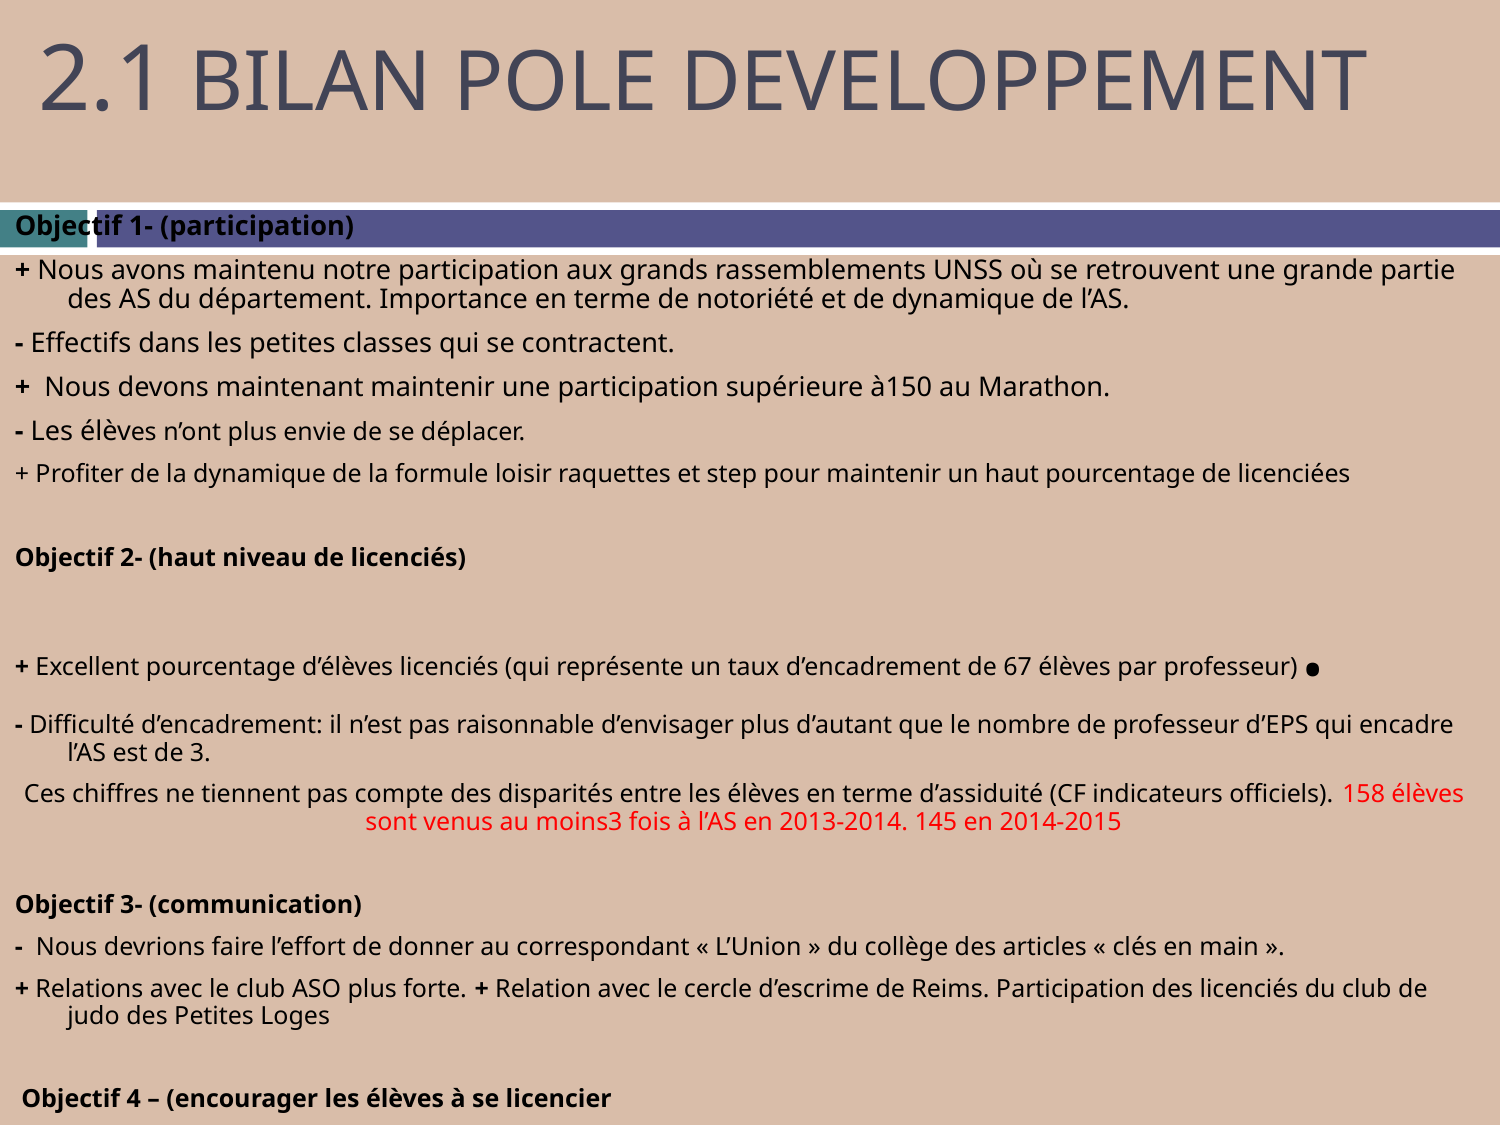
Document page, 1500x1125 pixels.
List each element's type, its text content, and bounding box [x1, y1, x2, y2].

title 2.1 BILAN POLE DEVELOPPEMENT [0, 11, 1500, 175]
text_box Objectif 1- (participation) + Nous avons maintenu notre participation aux grands rassemblements UNSS où se retrouvent une grande partie des AS du département. Importance en terme de notoriété et de dynamique de l’AS. - Effectifs dans les petites classes qui se contractent. + Nous devons maintenant maintenir une participation supérieure à150 au Marathon. - Les élèves n’ont plus envie de se déplacer. + Profiter de la dynamique de la formule loisir raquettes et step pour maintenir un haut pourcentage de licenciées Objectif 2- (haut niveau de licenciés) + Excellent pourcentage d’élèves licenciés (qui représente un taux d’encadrement de 67 élèves par professeur). - Difficulté d’encadrement: il n’est pas raisonnable d’envisager plus d’autant que le nombre de professeur d’EPS qui encadre l’AS est de 3. Ces chiffres ne tiennent pas compte des disparités entre les élèves en terme d’assiduité (CF indicateurs officiels). 158 élèves sont venus au moins3 fois à l’AS en 2013-2014. 145 en 2014-2015 Objectif 3- (communication) - Nous devrions faire l’effort de donner au correspondant « L’Union » du collège des articles « clés en main ». + Relations avec le club ASO plus forte. + Relation avec le cercle d’escrime de Reims. Participation des licenciés du club de judo des Petites Loges Objectif 4 – (encourager les élèves à se licencier [0, 153, 1489, 1125]
